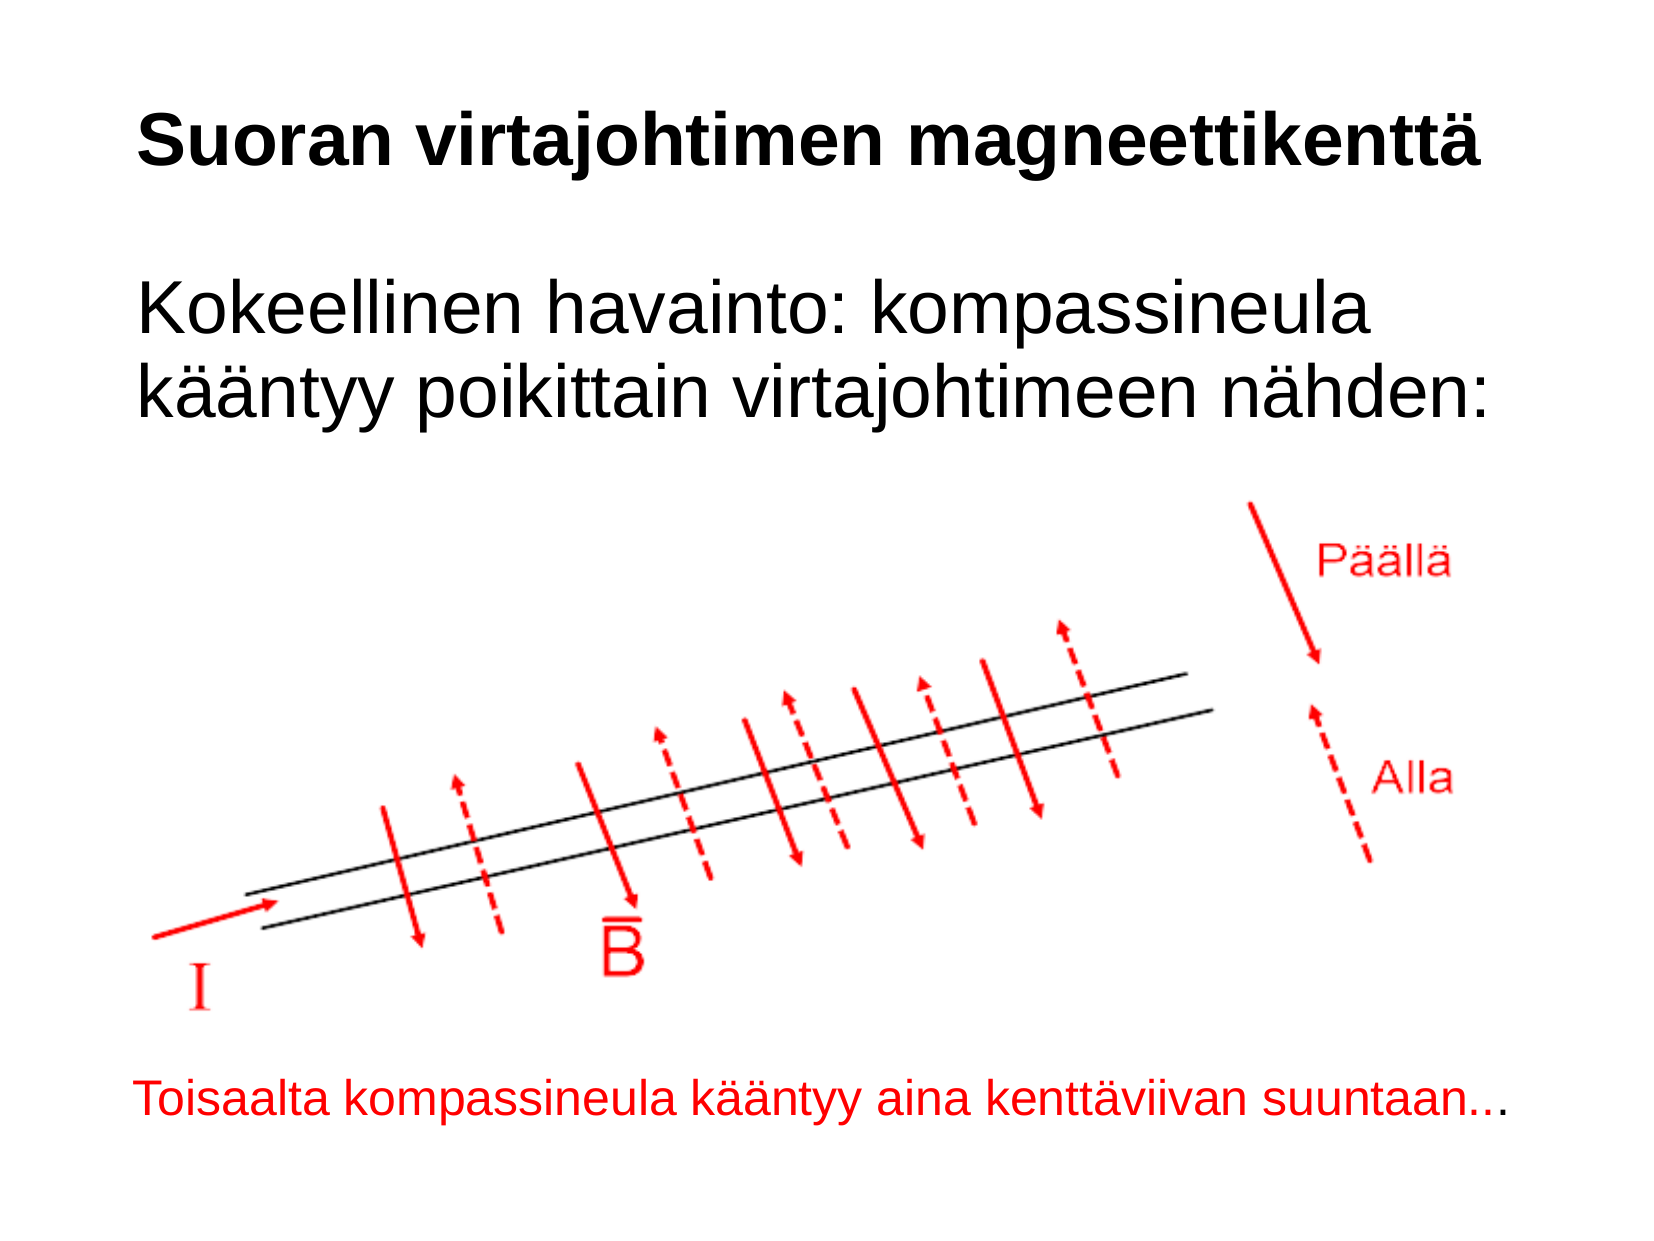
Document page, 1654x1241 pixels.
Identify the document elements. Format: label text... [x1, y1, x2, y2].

text_box Toisaalta kompassineula kääntyy aina kenttäviivan suuntaan... [118, 1062, 1548, 1158]
text_box Suoran virtajohtimen magneettikenttä Kokeellinen havainto: kompassineula kääntyy poikittain virtajohtimeen nähden: [121, 90, 1595, 609]
picture [94, 458, 1518, 1063]
